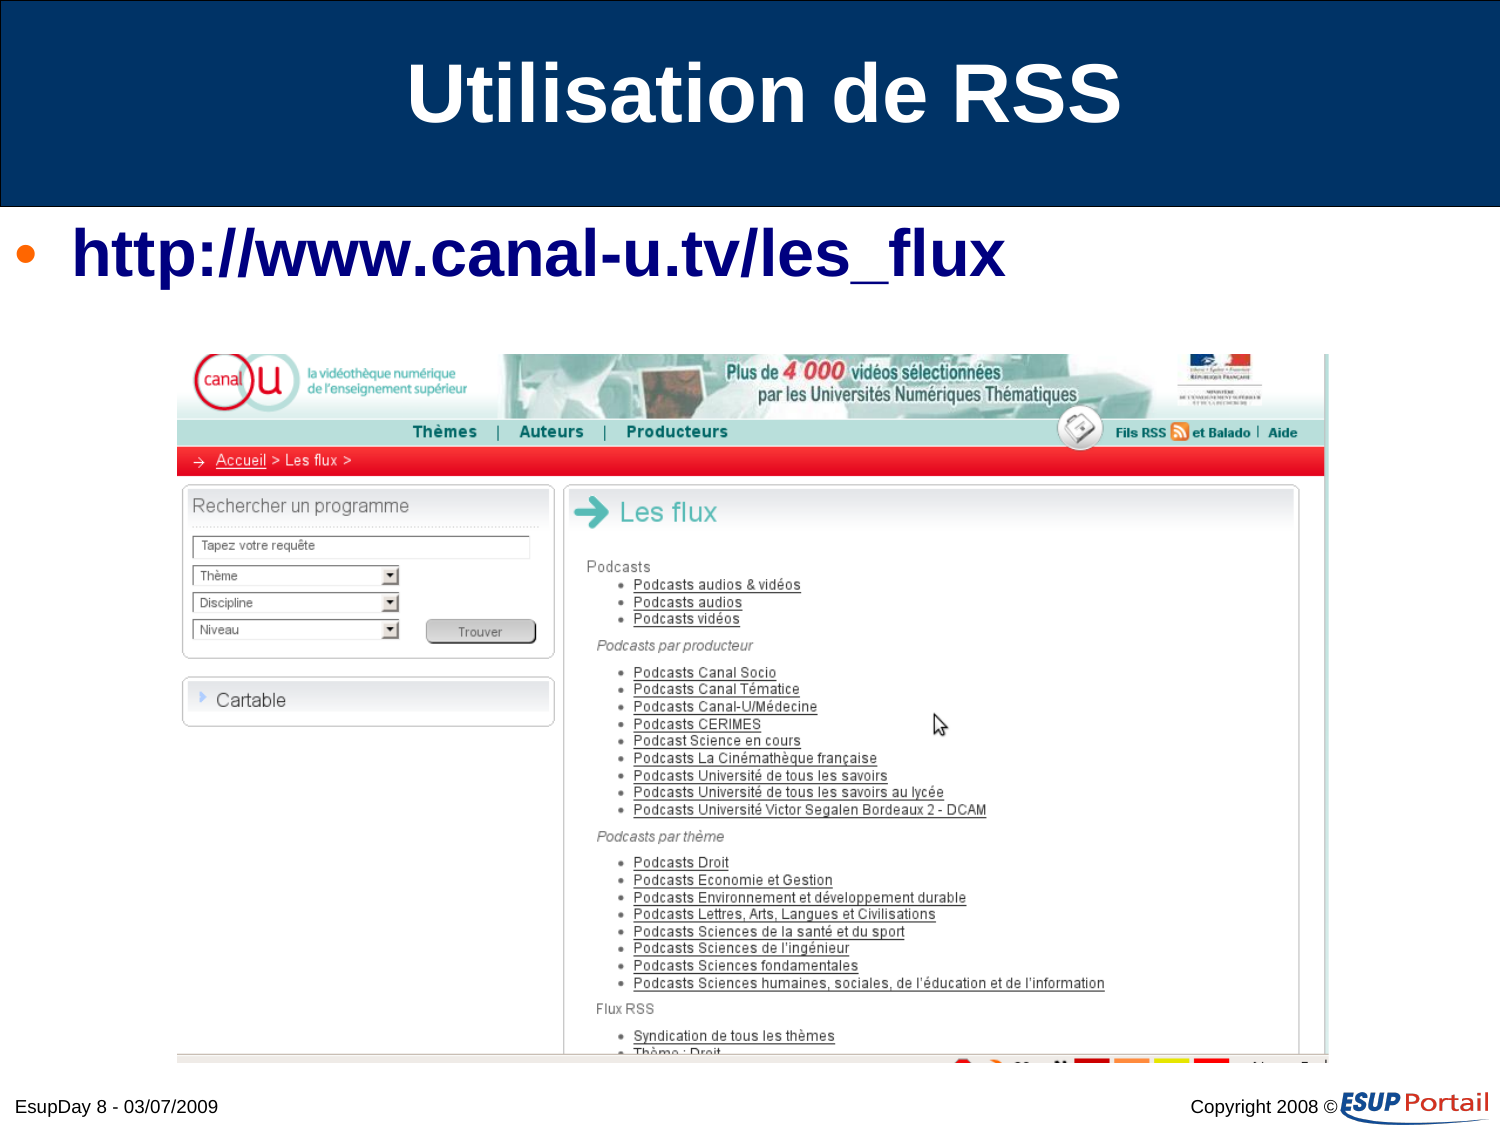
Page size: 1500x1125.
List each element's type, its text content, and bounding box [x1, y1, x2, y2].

picture [1340, 1092, 1489, 1125]
list http://www.canal-u.tv/les_flux [0, 208, 1500, 1063]
title Utilisation de RSS [0, 0, 1500, 208]
